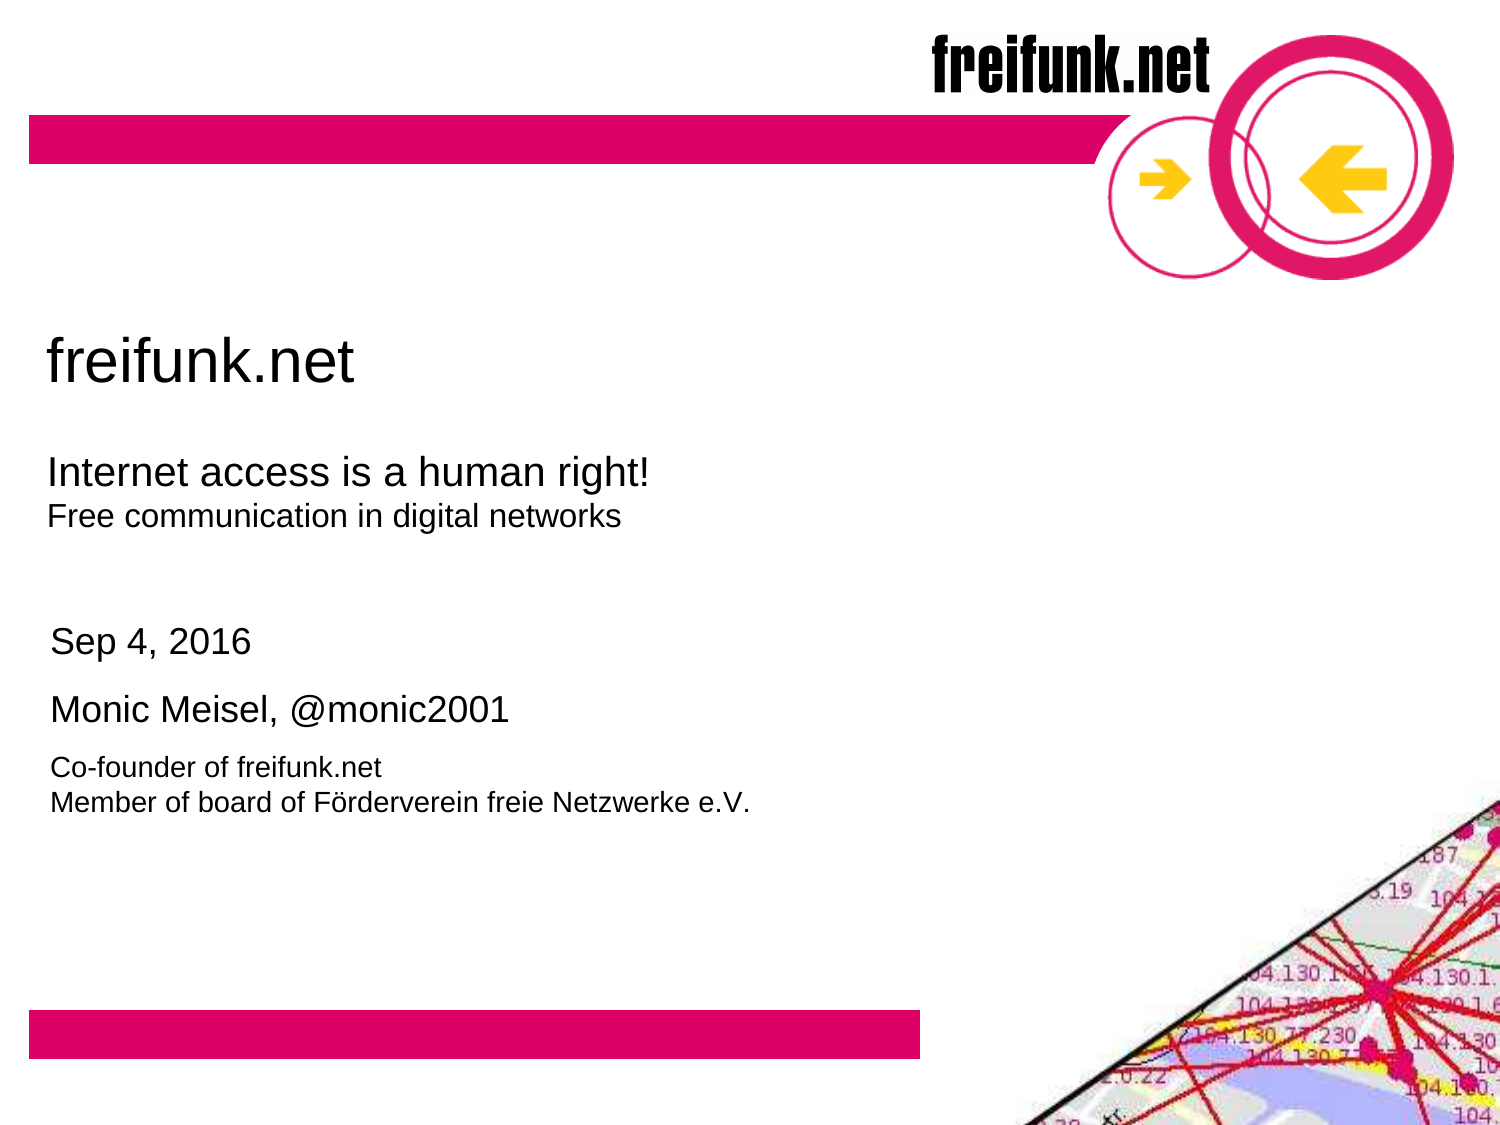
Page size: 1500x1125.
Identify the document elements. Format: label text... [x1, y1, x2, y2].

text_box freifunk.net Internet access is a human right! Free communication in digital networks [46, 321, 1051, 591]
picture [920, 781, 1500, 1125]
picture [932, 34, 1454, 280]
text_box Sep 4, 2016 Monic Meisel, @monic2001 Co-founder of freifunk.net Member of board of Förderverein freie Netzwerke e.V. [50, 617, 1107, 1074]
